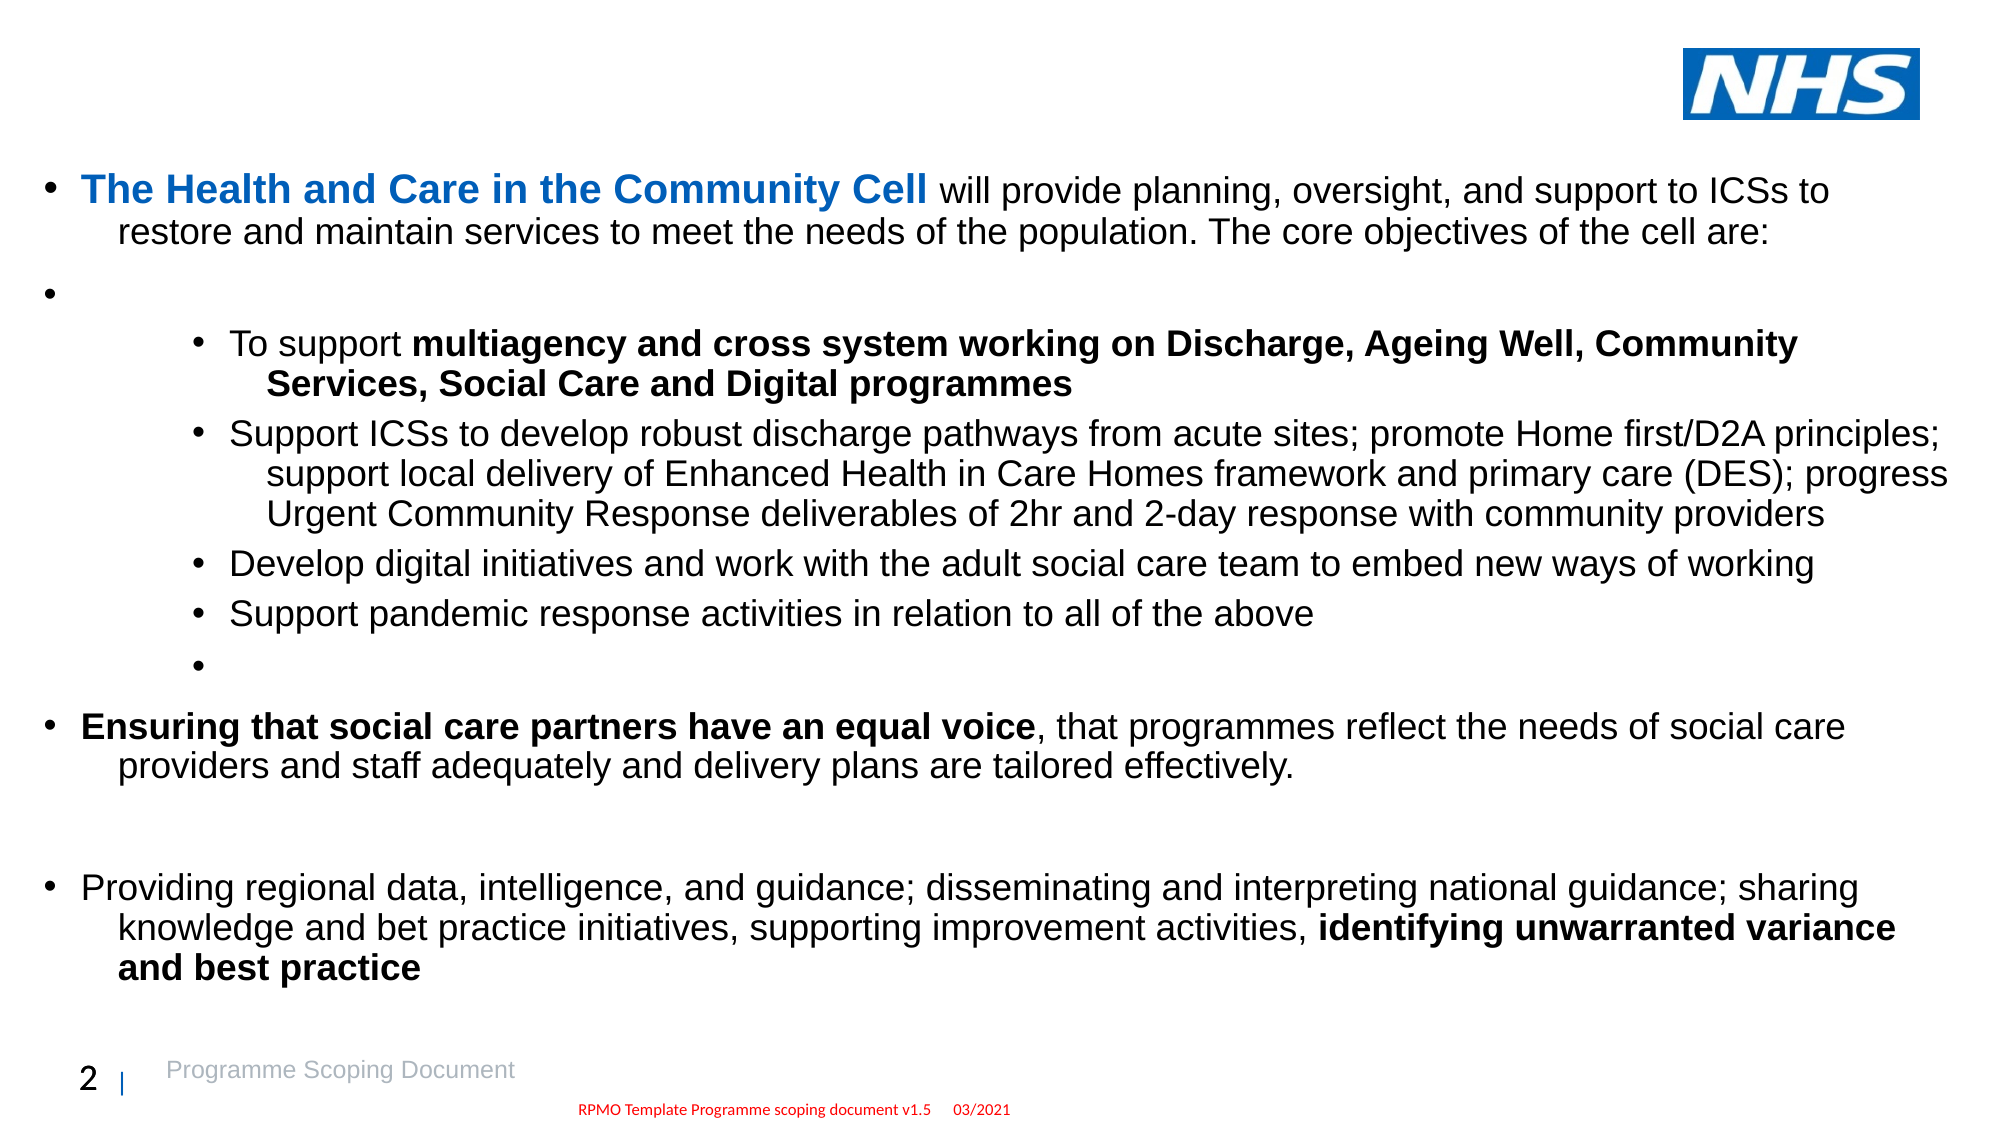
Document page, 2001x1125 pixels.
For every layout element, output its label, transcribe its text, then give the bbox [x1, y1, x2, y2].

text_box Programme Scoping Document [151, 1038, 1403, 1099]
list The Health and Care in the Community Cell will provide planning, oversight, and support to ICSs to restore and maintain services to meet the needs of the population. The core objectives of the cell are: To support multiagency and cross system working on Discharge, Ageing Well, Community Services, Social Care and Digital programmes Support ICSs to develop robust discharge pathways from acute sites; promote Home first/D2A principles; support local delivery of Enhanced Health in Care Homes framework and primary care (DES); progress Urgent Community Response deliverables of 2hr and 2-day response with community providers Develop digital initiatives and work with the adult social care team to embed new ways of working Support pandemic response activities in relation to all of the above Ensuring that social care partners have an equal voice, that programmes reflect the needs of social care providers and staff adequately and delivery plans are tailored effectively. Providing regional data, intelligence, and guidance; disseminating and interpreting national guidance; sharing knowledge and bet practice initiatives, supporting improvement activities, identifying unwarranted variance and best practice [28, 160, 1965, 1039]
